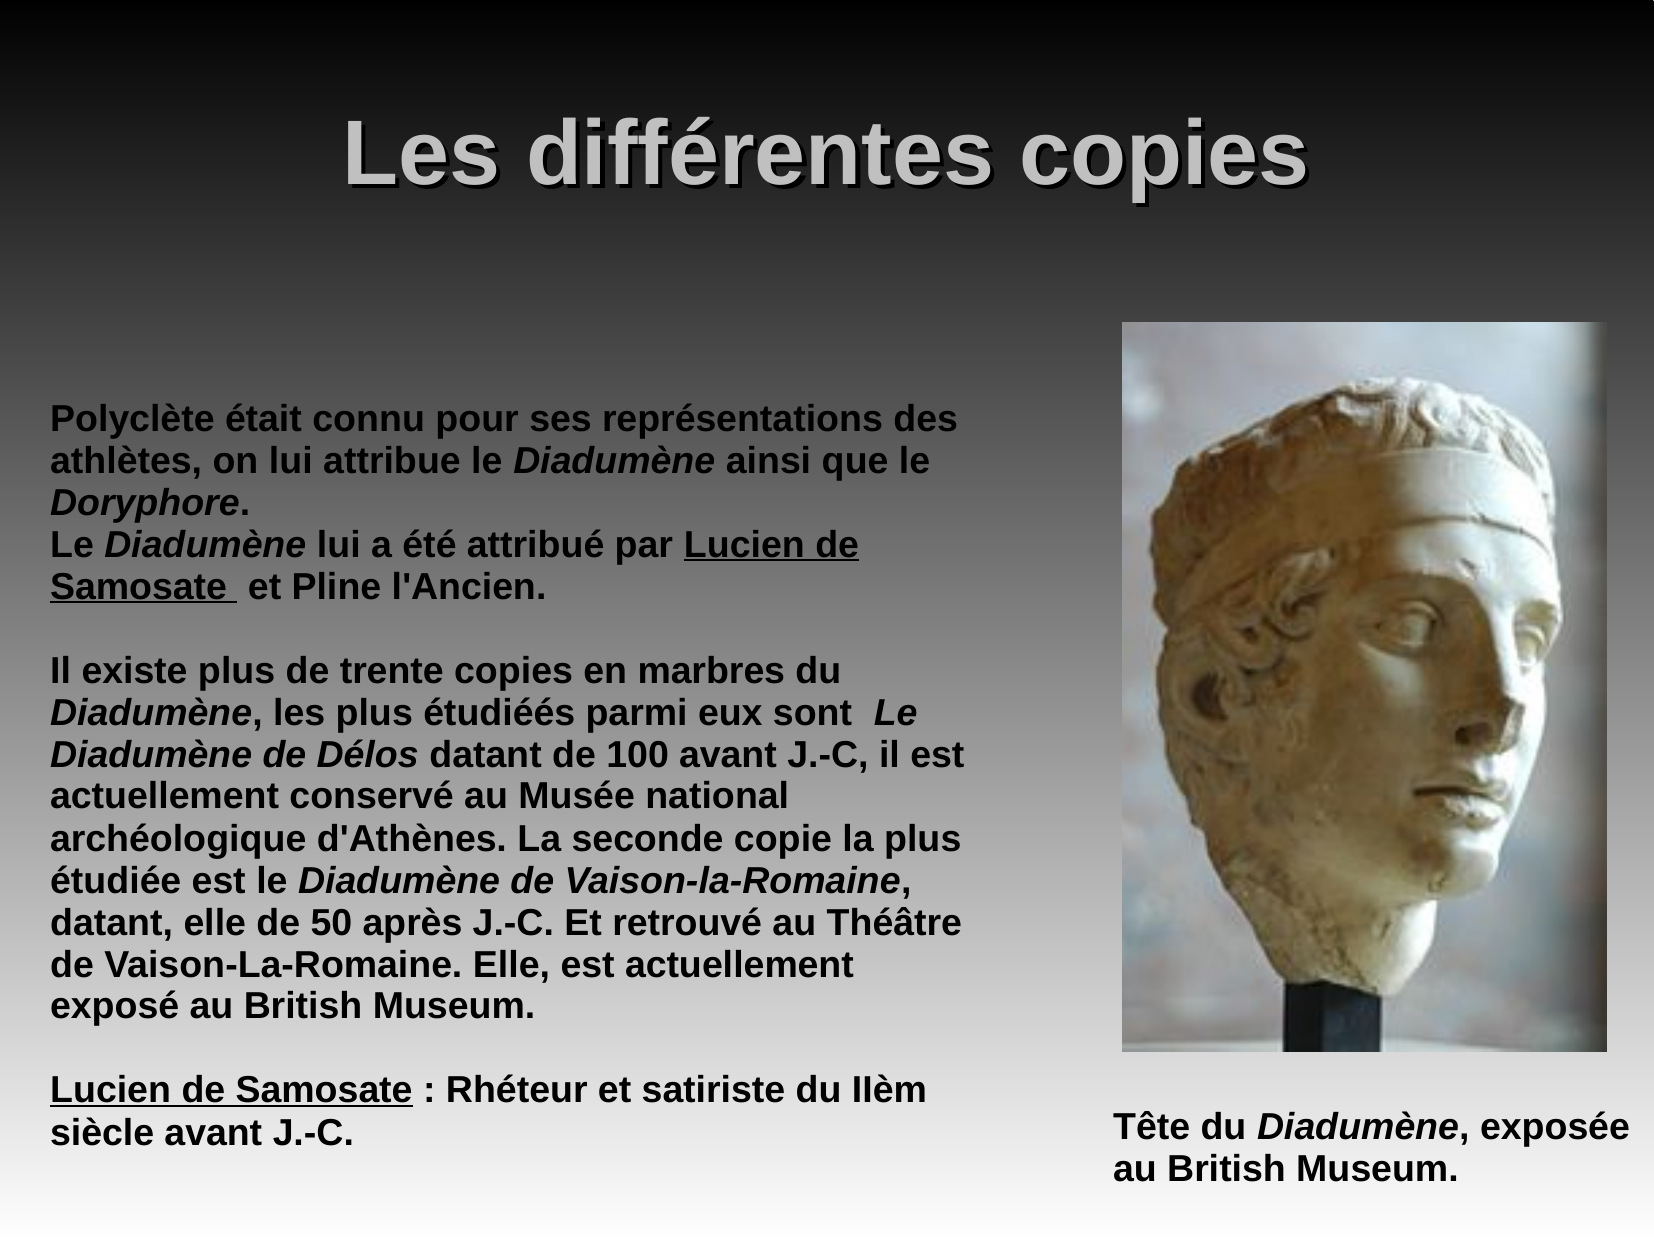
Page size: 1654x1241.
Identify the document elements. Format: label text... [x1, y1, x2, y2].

title Les différentes copies [82, 49, 1571, 257]
picture [1122, 322, 1607, 1052]
text_box Tête du Diadumène, exposée au British Museum. [1098, 1098, 1654, 1200]
text_box Polyclète était connu pour ses représentations des athlètes, on lui attribue le Diadumène ainsi que le Doryphore. Le Diadumène lui a été attribué par Lucien de Samosate et Pline l'Ancien. Il existe plus de trente copies en marbres du Diadumène, les plus étudiéés parmi eux sont Le Diadumène de Délos datant de 100 avant J.-C, il est actuellement conservé au Musée national archéologique d'Athènes. La seconde copie la plus étudiée est le Diadumène de Vaison-la-Romaine, datant, elle de 50 après J.-C. Et retrouvé au Théâtre de Vaison-La-Romaine. Elle, est actuellement exposé au British Museum. Lucien de Samosate : Rhéteur et satiriste du IIèm siècle avant J.-C. [35, 389, 993, 1183]
